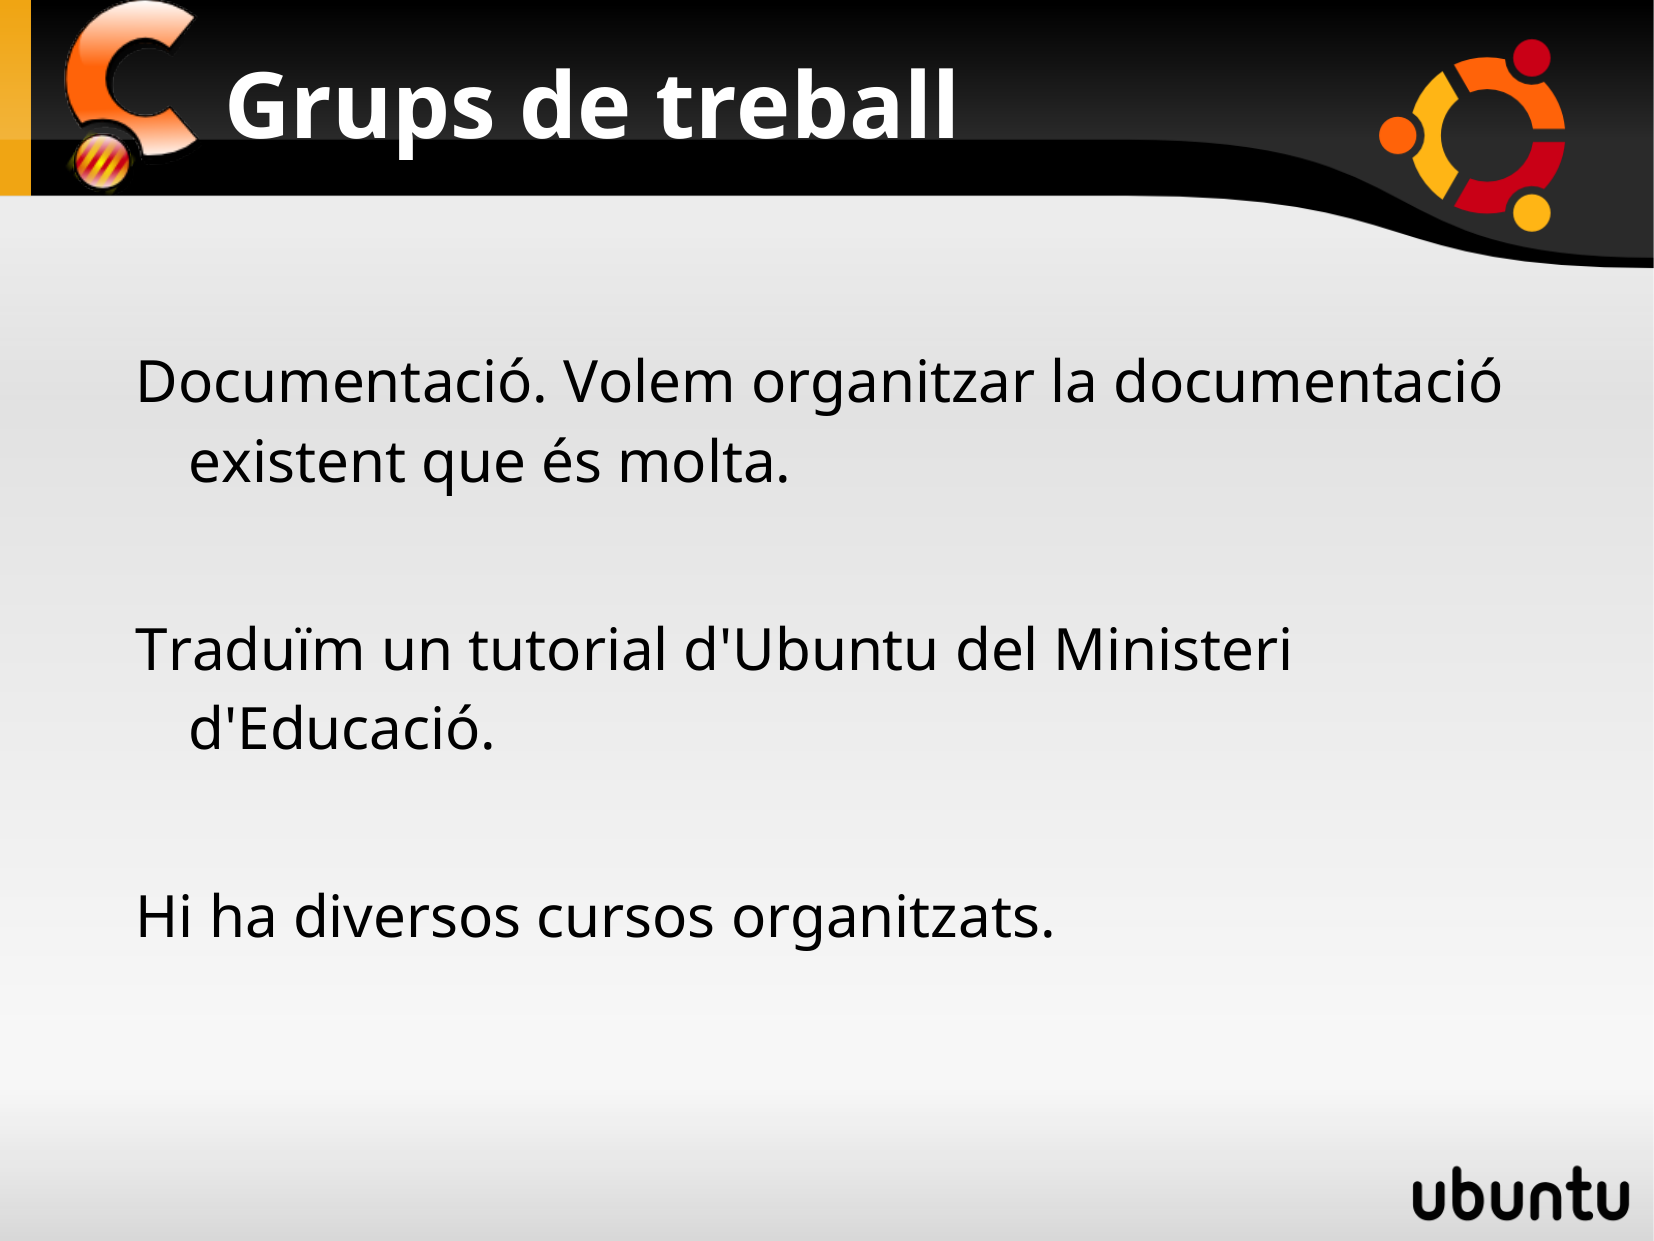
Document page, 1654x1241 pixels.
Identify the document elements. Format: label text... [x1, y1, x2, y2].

title Grups de treball [76, 0, 1565, 208]
list Documentació. Volem organitzar la documentació existent que és molta. Traduïm un tutorial d'Ubuntu del Ministeri d'Educació. Hi ha diversos cursos organitzats. [118, 340, 1509, 1123]
picture [0, 0, 1654, 1241]
